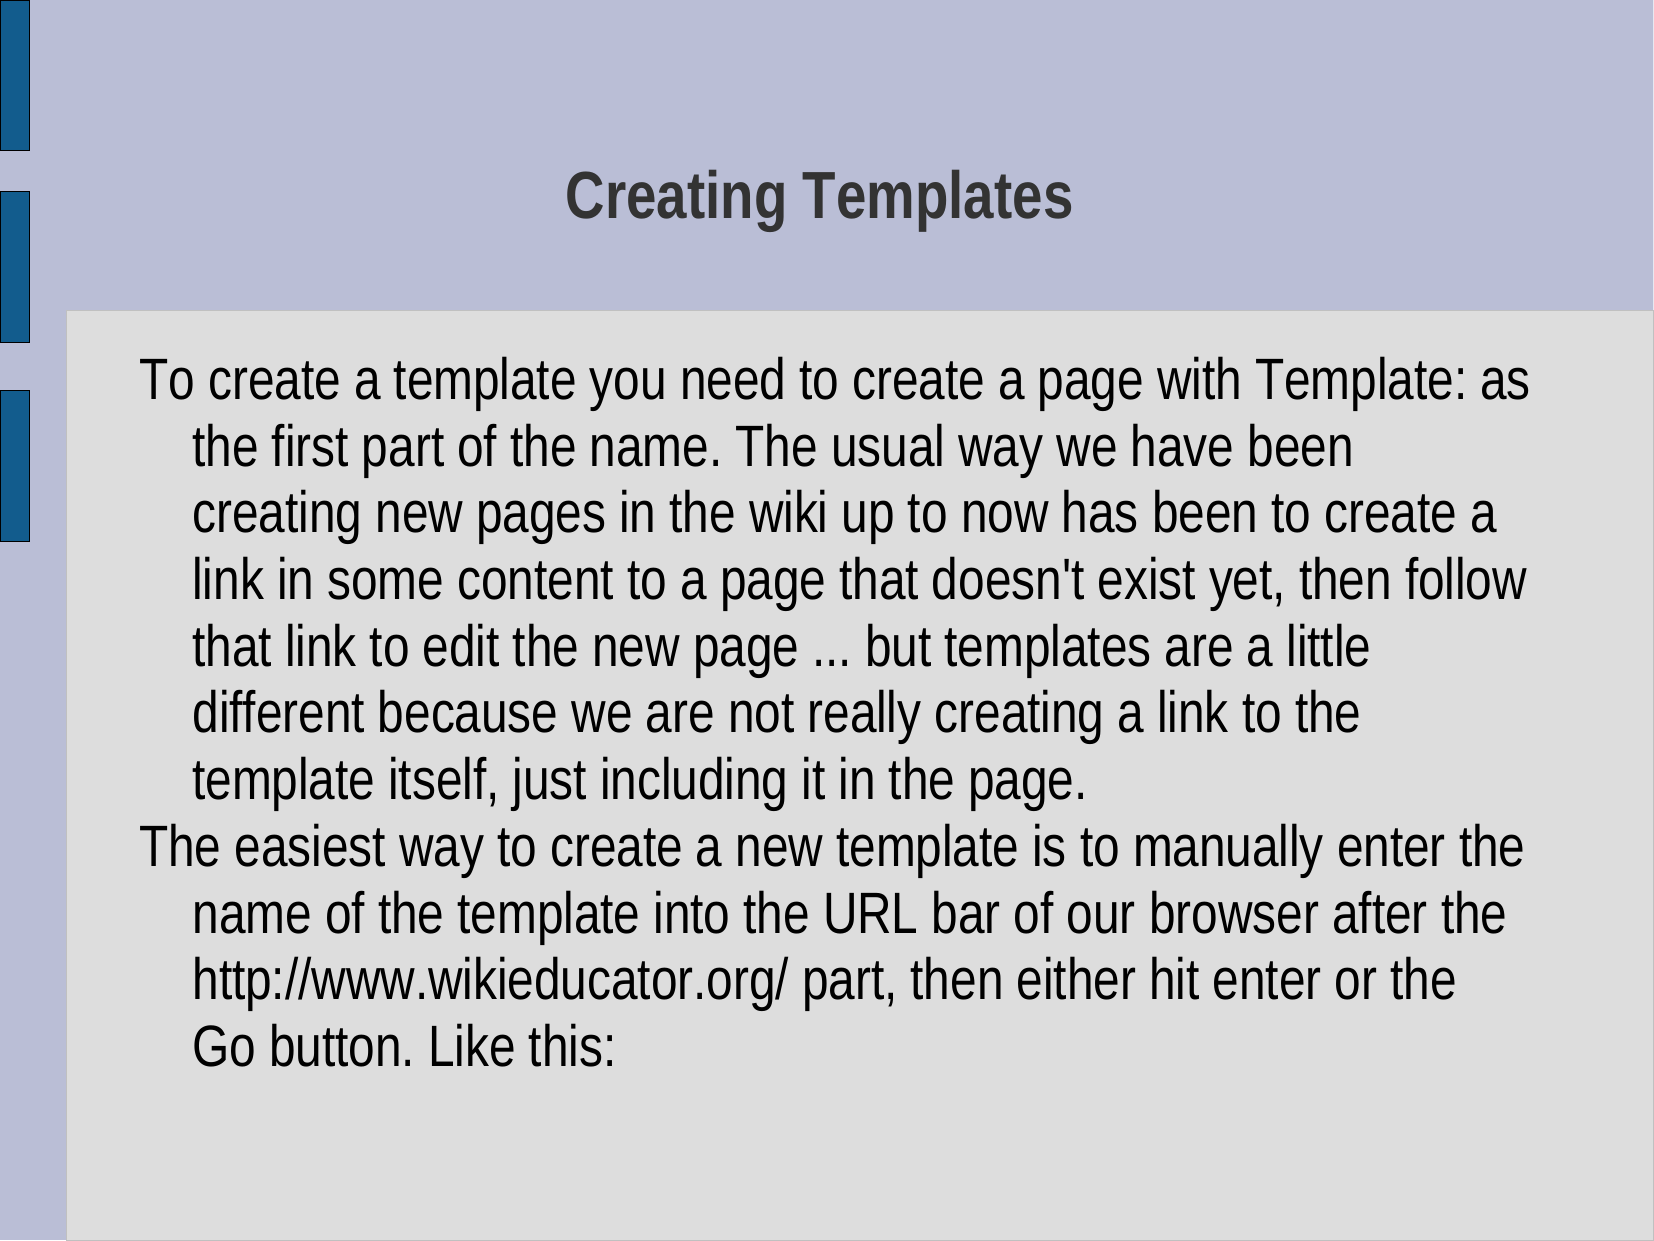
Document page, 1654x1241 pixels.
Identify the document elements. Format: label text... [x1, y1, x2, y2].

list To create a template you need to create a page with Template: as the first part of the name. The usual way we have been creating new pages in the wiki up to now has been to create a link in some content to a page that doesn't exist yet, then follow that link to edit the new page ... but templates are a little different because we are not really creating a link to the template itself, just including it in the page. The easiest way to create a new template is to manually enter the name of the template into the URL bar of our browser after the http://www.wikieducator.org/ part, then either hit enter or the Go button. Like this: [121, 344, 1534, 1127]
title Creating Templates [121, 91, 1534, 299]
